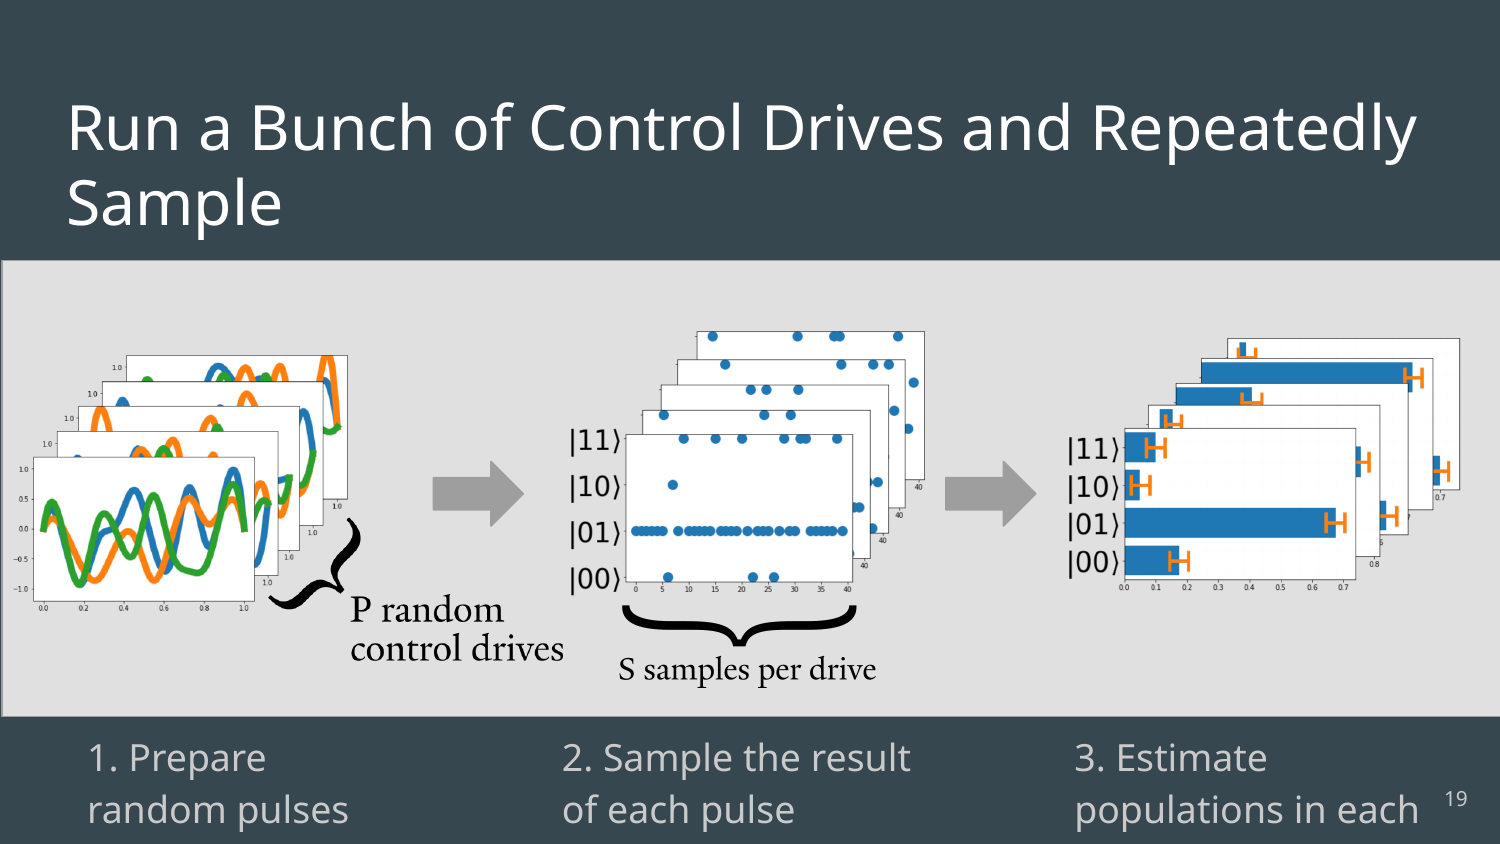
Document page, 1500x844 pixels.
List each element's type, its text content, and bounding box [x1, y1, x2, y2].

title Run a Bunch of Control Drives and Repeatedly Sample [51, 72, 1449, 167]
picture [8, 324, 931, 688]
list 2. Sample the result of each pulse repeatedly. [546, 712, 942, 844]
picture [1060, 331, 1466, 596]
text_box [2, 260, 1500, 717]
list 3. Estimate populations in each basis state [1059, 712, 1492, 844]
list 1. Prepare random pulses [71, 712, 467, 844]
